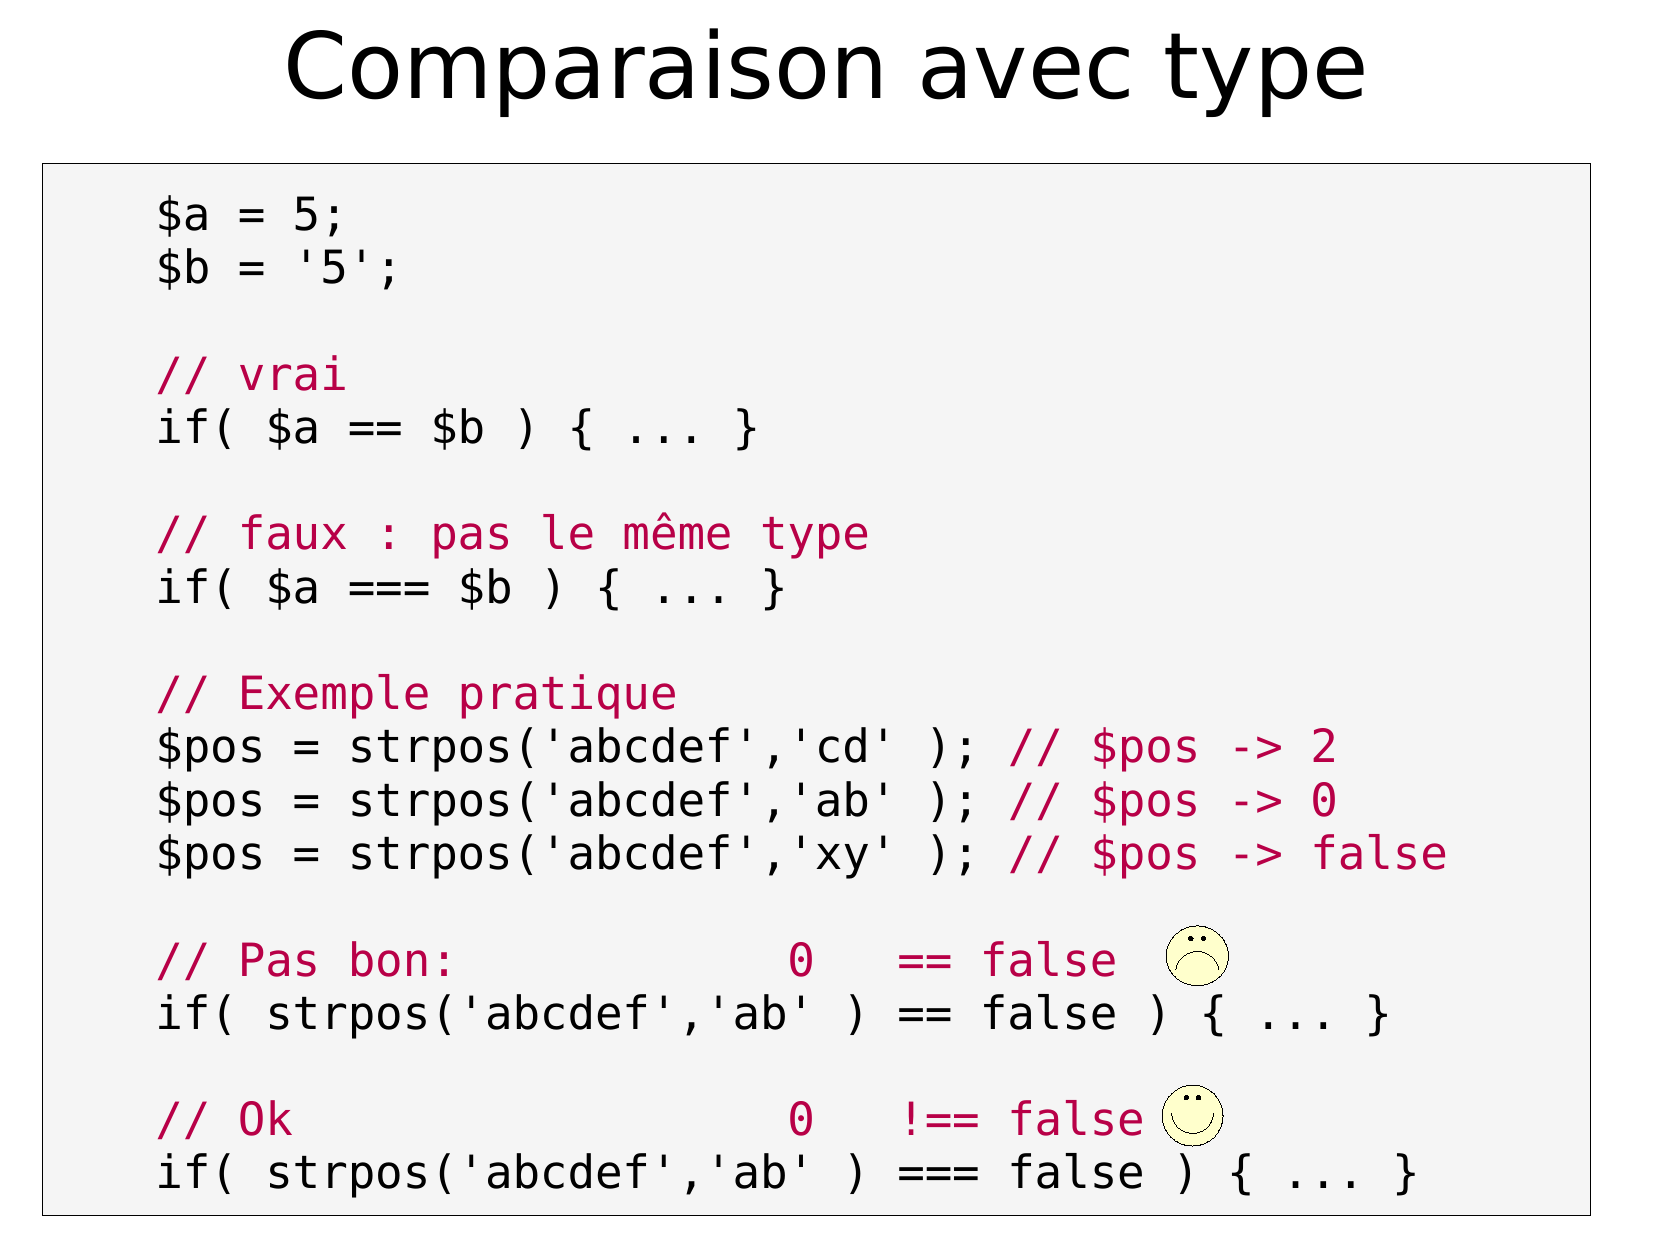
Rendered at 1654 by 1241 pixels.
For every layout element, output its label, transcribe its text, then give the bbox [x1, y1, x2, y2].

text_box [42, 163, 1591, 1216]
text_box $a = 5; $b = '5'; // vrai if( $a == $b ) { ... } // faux : pas le même type if( $a === $b ) { ... } // Exemple pratique $pos = strpos('abcdef','cd' ); // $pos -> 2 $pos = strpos('abcdef','ab' ); // $pos -> 0 $pos = strpos('abcdef','xy' ); // $pos -> false // Pas bon: 0 == false if( strpos('abcdef','ab' ) == false ) { ... } // Ok 0 !== false if( strpos('abcdef','ab' ) === false ) { ... } [155, 187, 1449, 1200]
title Comparaison avec type [0, 5, 1654, 128]
